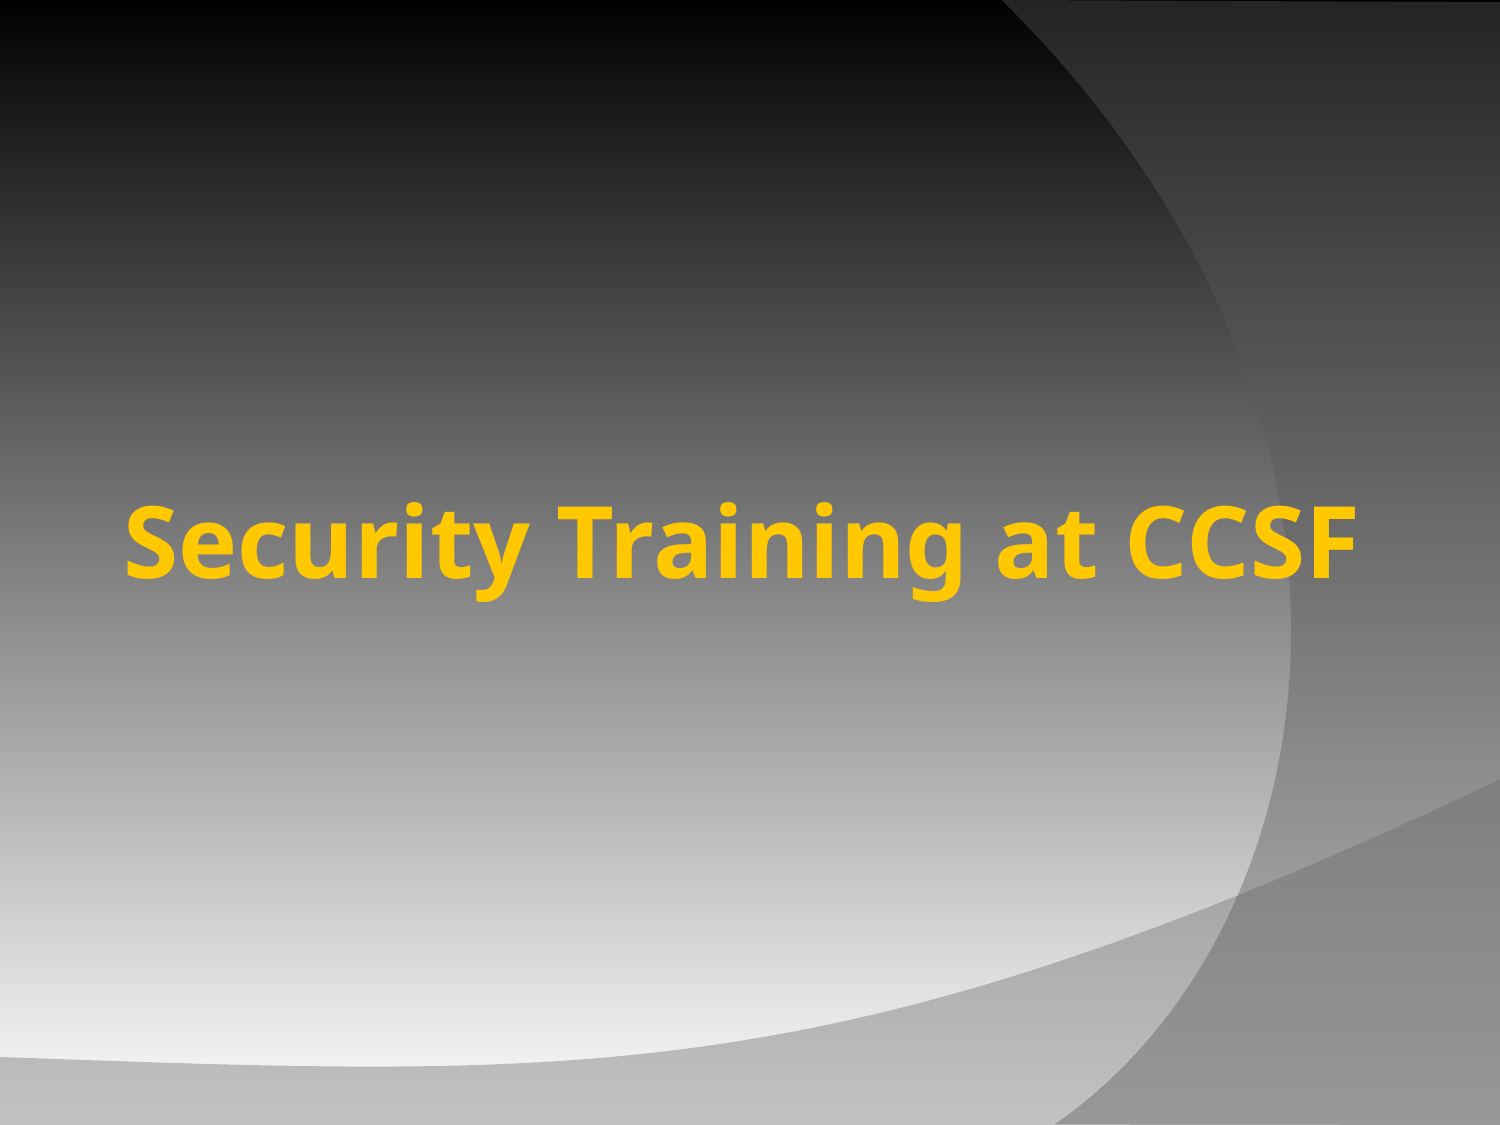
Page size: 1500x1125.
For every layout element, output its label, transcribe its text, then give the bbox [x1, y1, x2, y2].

text_box Security Training at CCSF [90, 389, 1396, 691]
